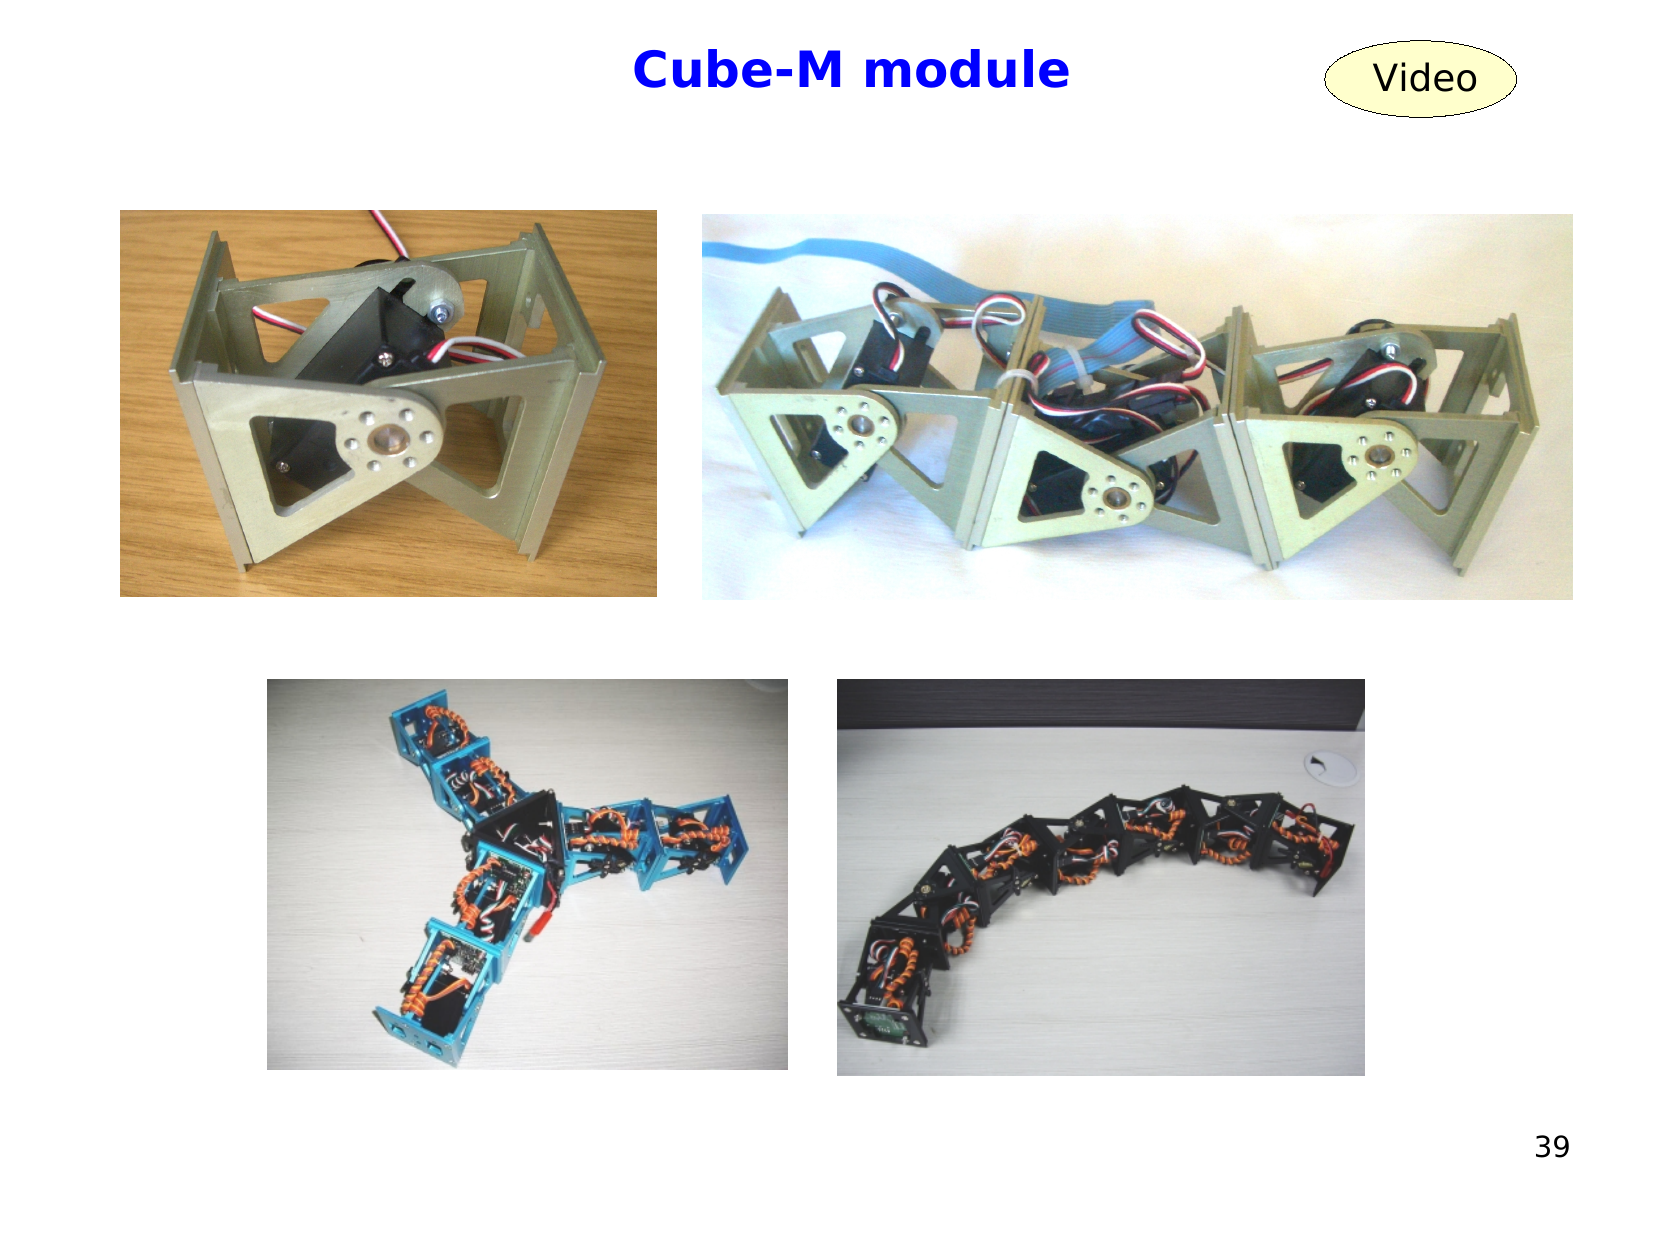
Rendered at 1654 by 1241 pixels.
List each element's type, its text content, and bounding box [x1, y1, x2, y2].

picture [267, 679, 788, 1071]
text_box [1494, 54, 1517, 104]
text_box [1324, 50, 1357, 108]
picture [837, 679, 1365, 1076]
text_box Cube-M module [617, 33, 1087, 107]
text_box Video [1357, 49, 1494, 108]
picture [120, 210, 657, 597]
text_box [1361, 40, 1481, 49]
text_box [1358, 108, 1484, 118]
picture [702, 214, 1573, 600]
